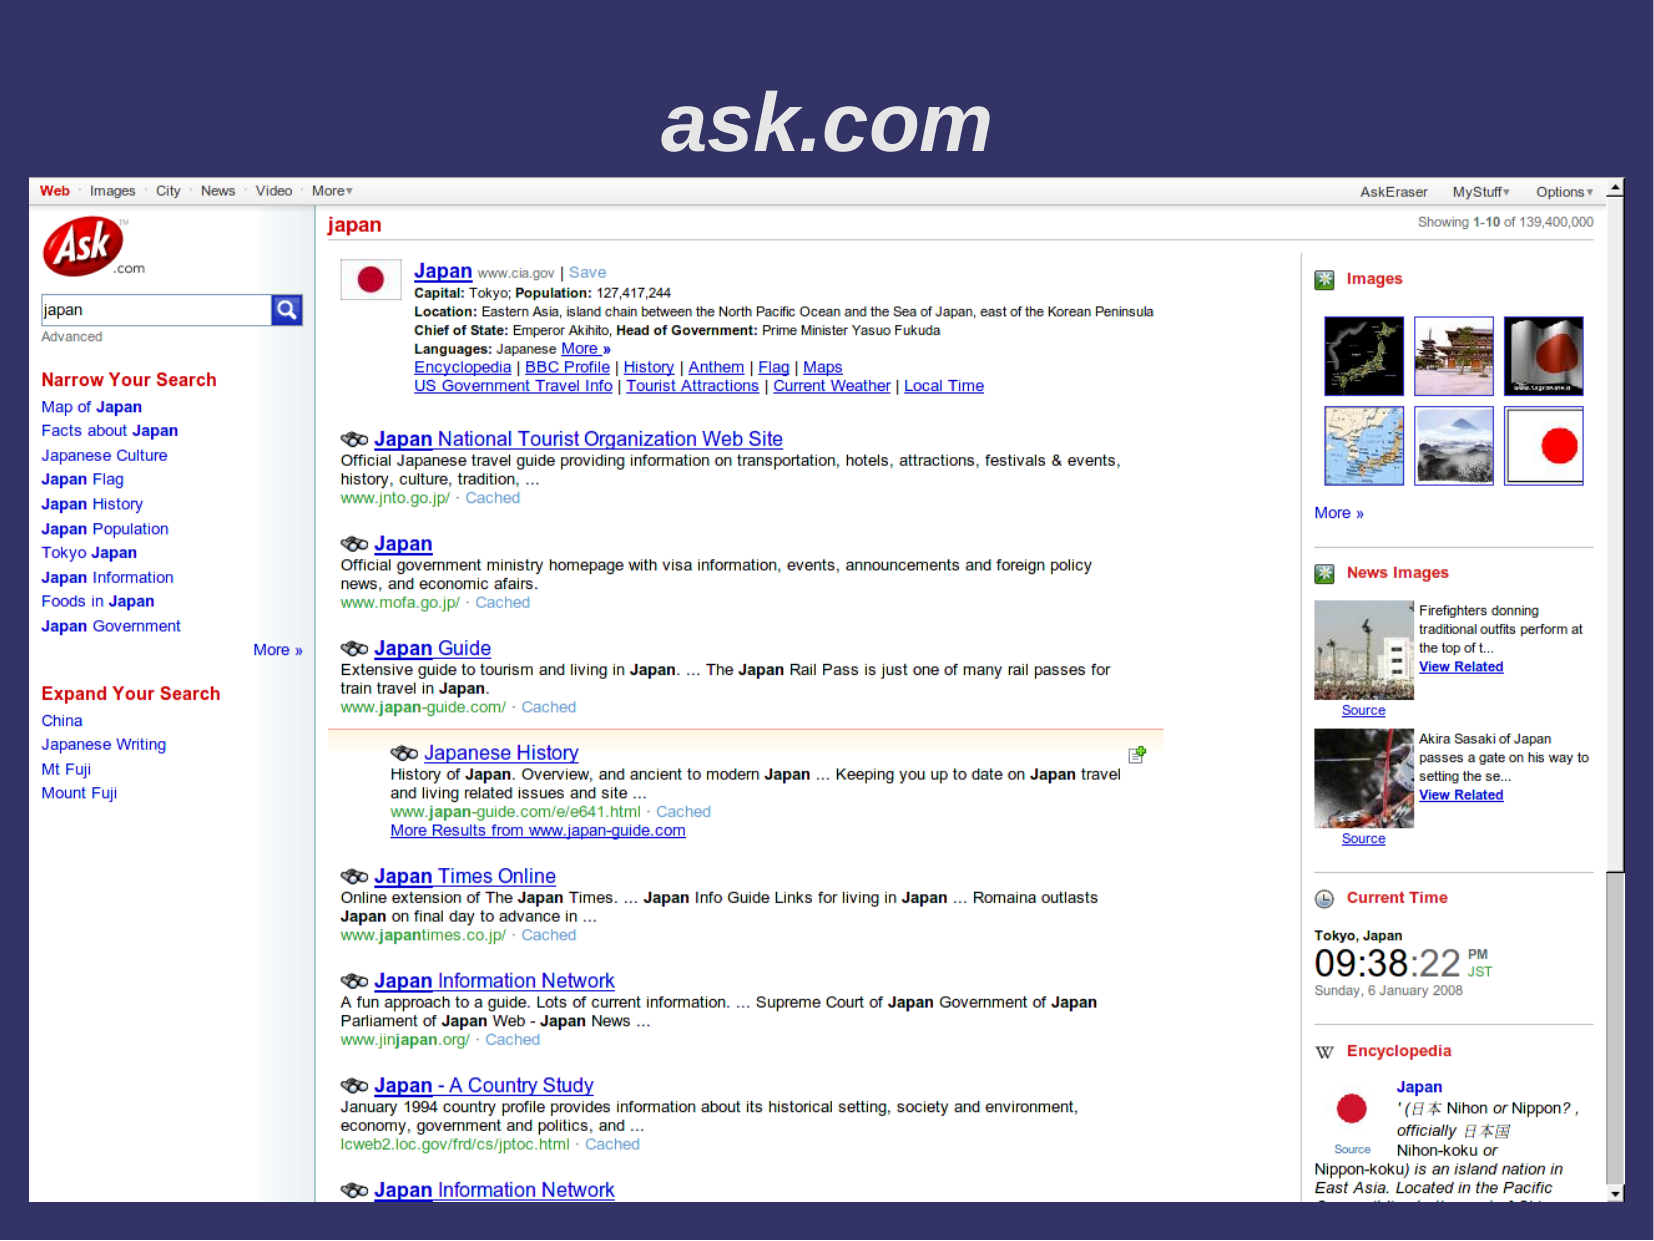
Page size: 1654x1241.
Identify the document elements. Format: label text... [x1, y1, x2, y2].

title ask.com [121, 19, 1534, 177]
picture [29, 177, 1625, 1202]
